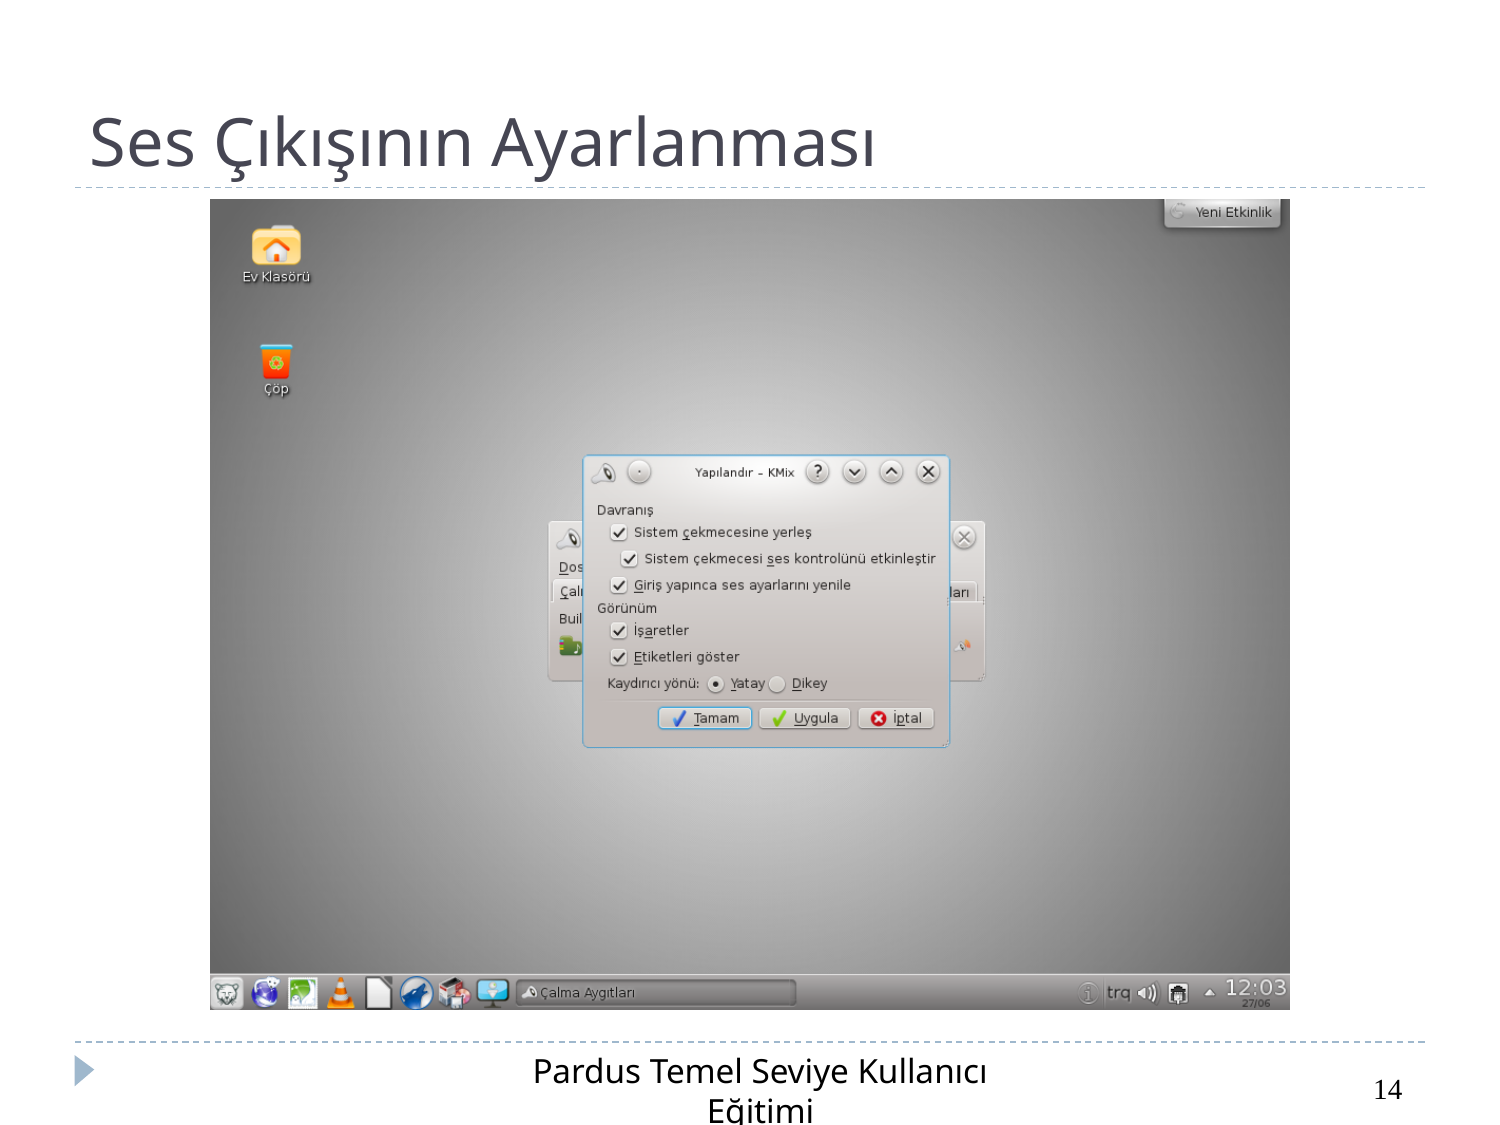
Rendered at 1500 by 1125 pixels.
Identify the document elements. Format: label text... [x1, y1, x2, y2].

title Ses Çıkışının Ayarlanması [75, 24, 1425, 188]
picture [210, 199, 1290, 1010]
